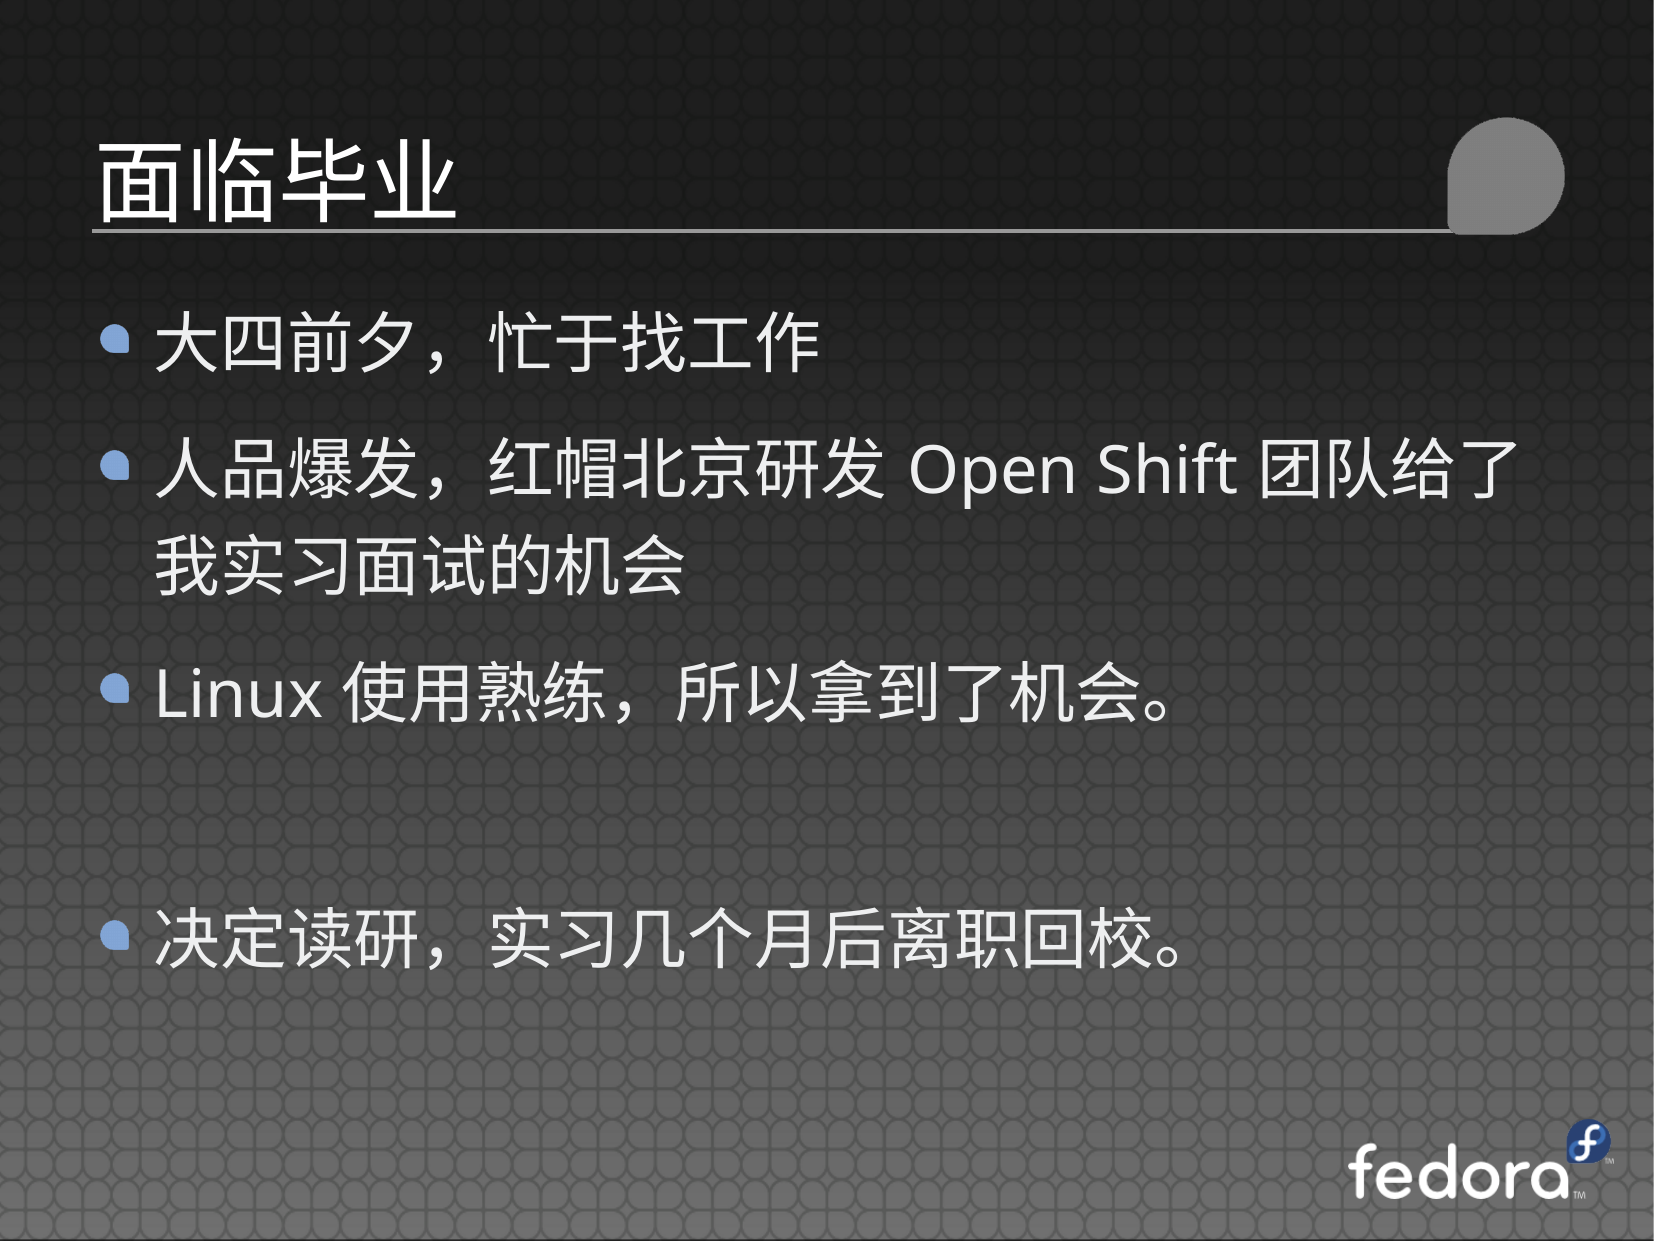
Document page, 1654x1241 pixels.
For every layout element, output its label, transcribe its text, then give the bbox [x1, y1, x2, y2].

title 面临毕业 [94, 100, 1426, 251]
picture [0, 0, 1654, 1241]
list 大四前夕，忙于找工作 人品爆发，红帽北京研发Open Shift团队给了我实习面试的机会 Linux使用熟练，所以拿到了机会。 决定读研，实习几个月后离职回校。 [82, 290, 1571, 1094]
